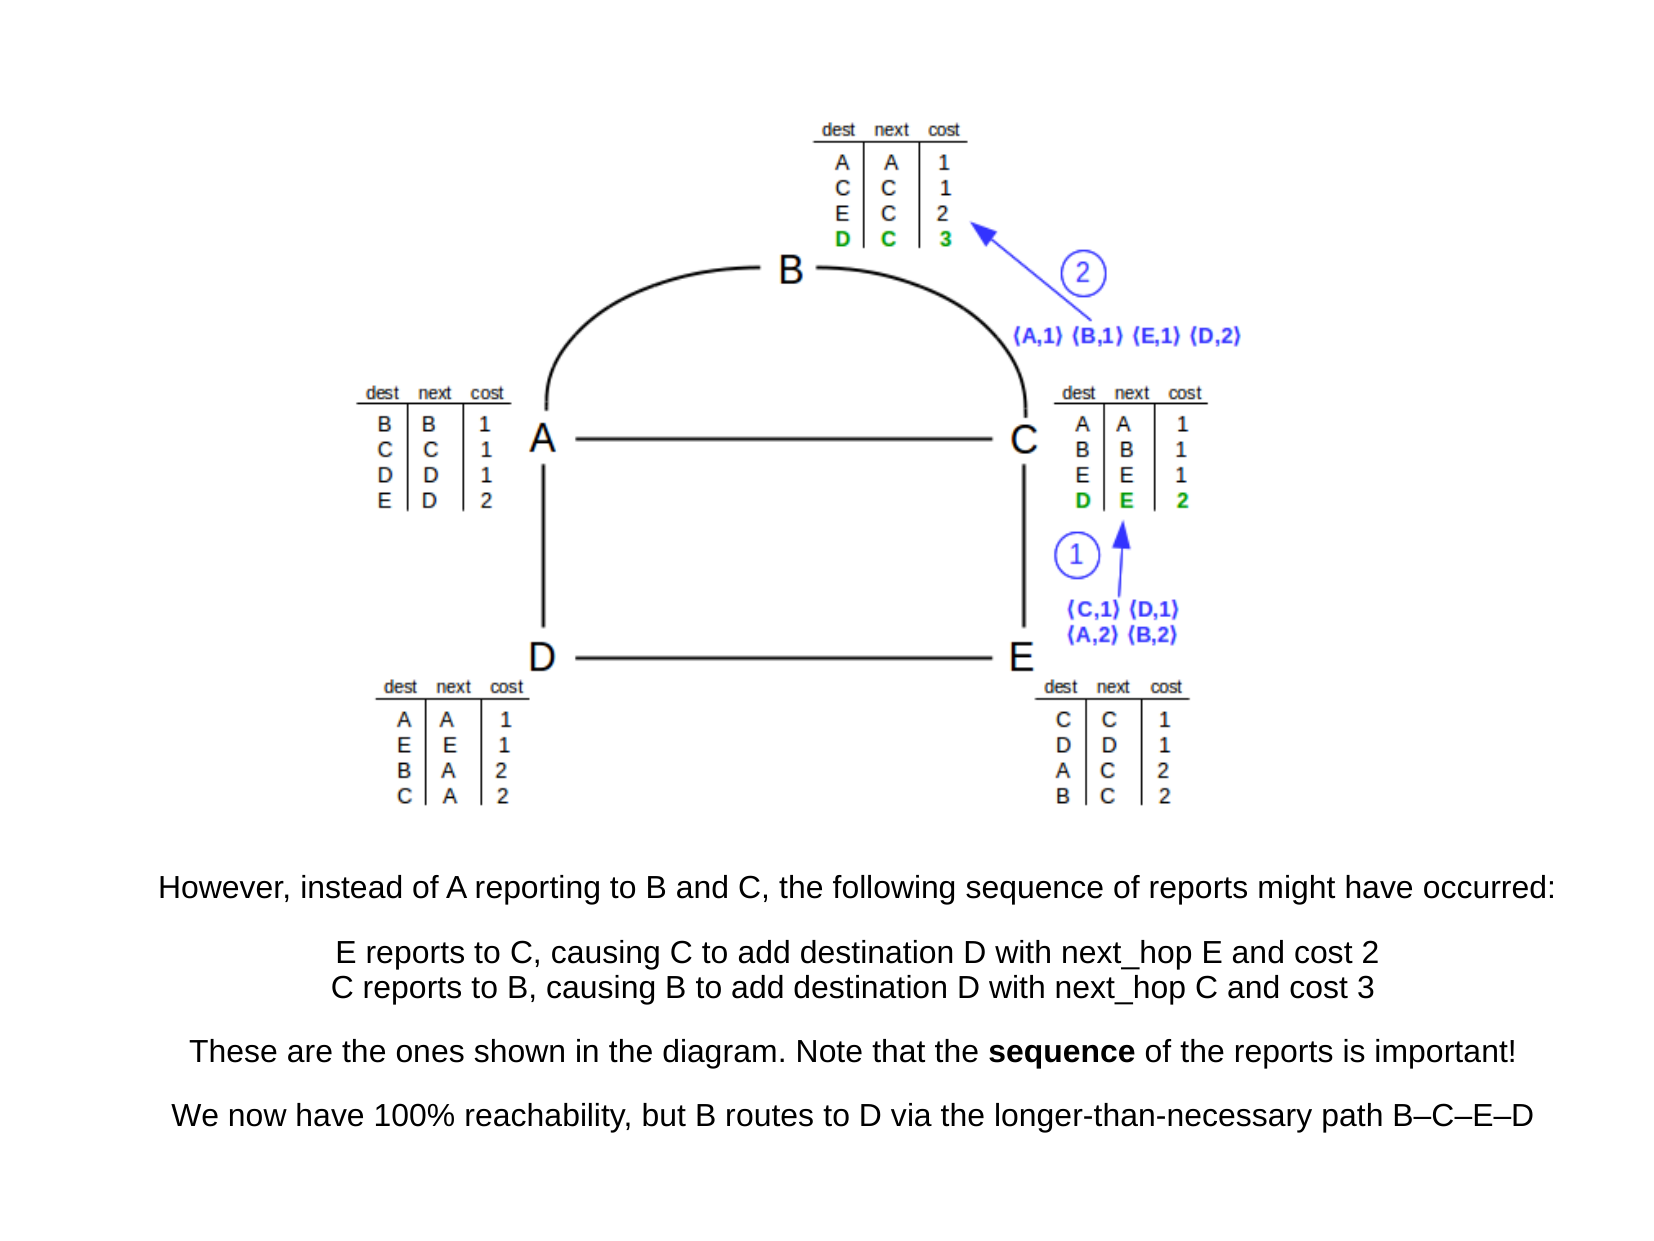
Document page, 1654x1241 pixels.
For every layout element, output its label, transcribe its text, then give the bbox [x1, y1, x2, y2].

list However, instead of A reporting to B and C, the following sequence of reports might have occurred: E reports to C, causing C to add destination D with next_hop E and cost 2 C reports to B, causing B to add destination D with next_hop C and cost 3 These are the ones shown in the diagram. Note that the sequence of the reports is important! We now have 100% reachability, but B routes to D via the longer-than-necessary path B–C–E–D [75, 870, 1564, 1141]
picture [350, 104, 1285, 870]
